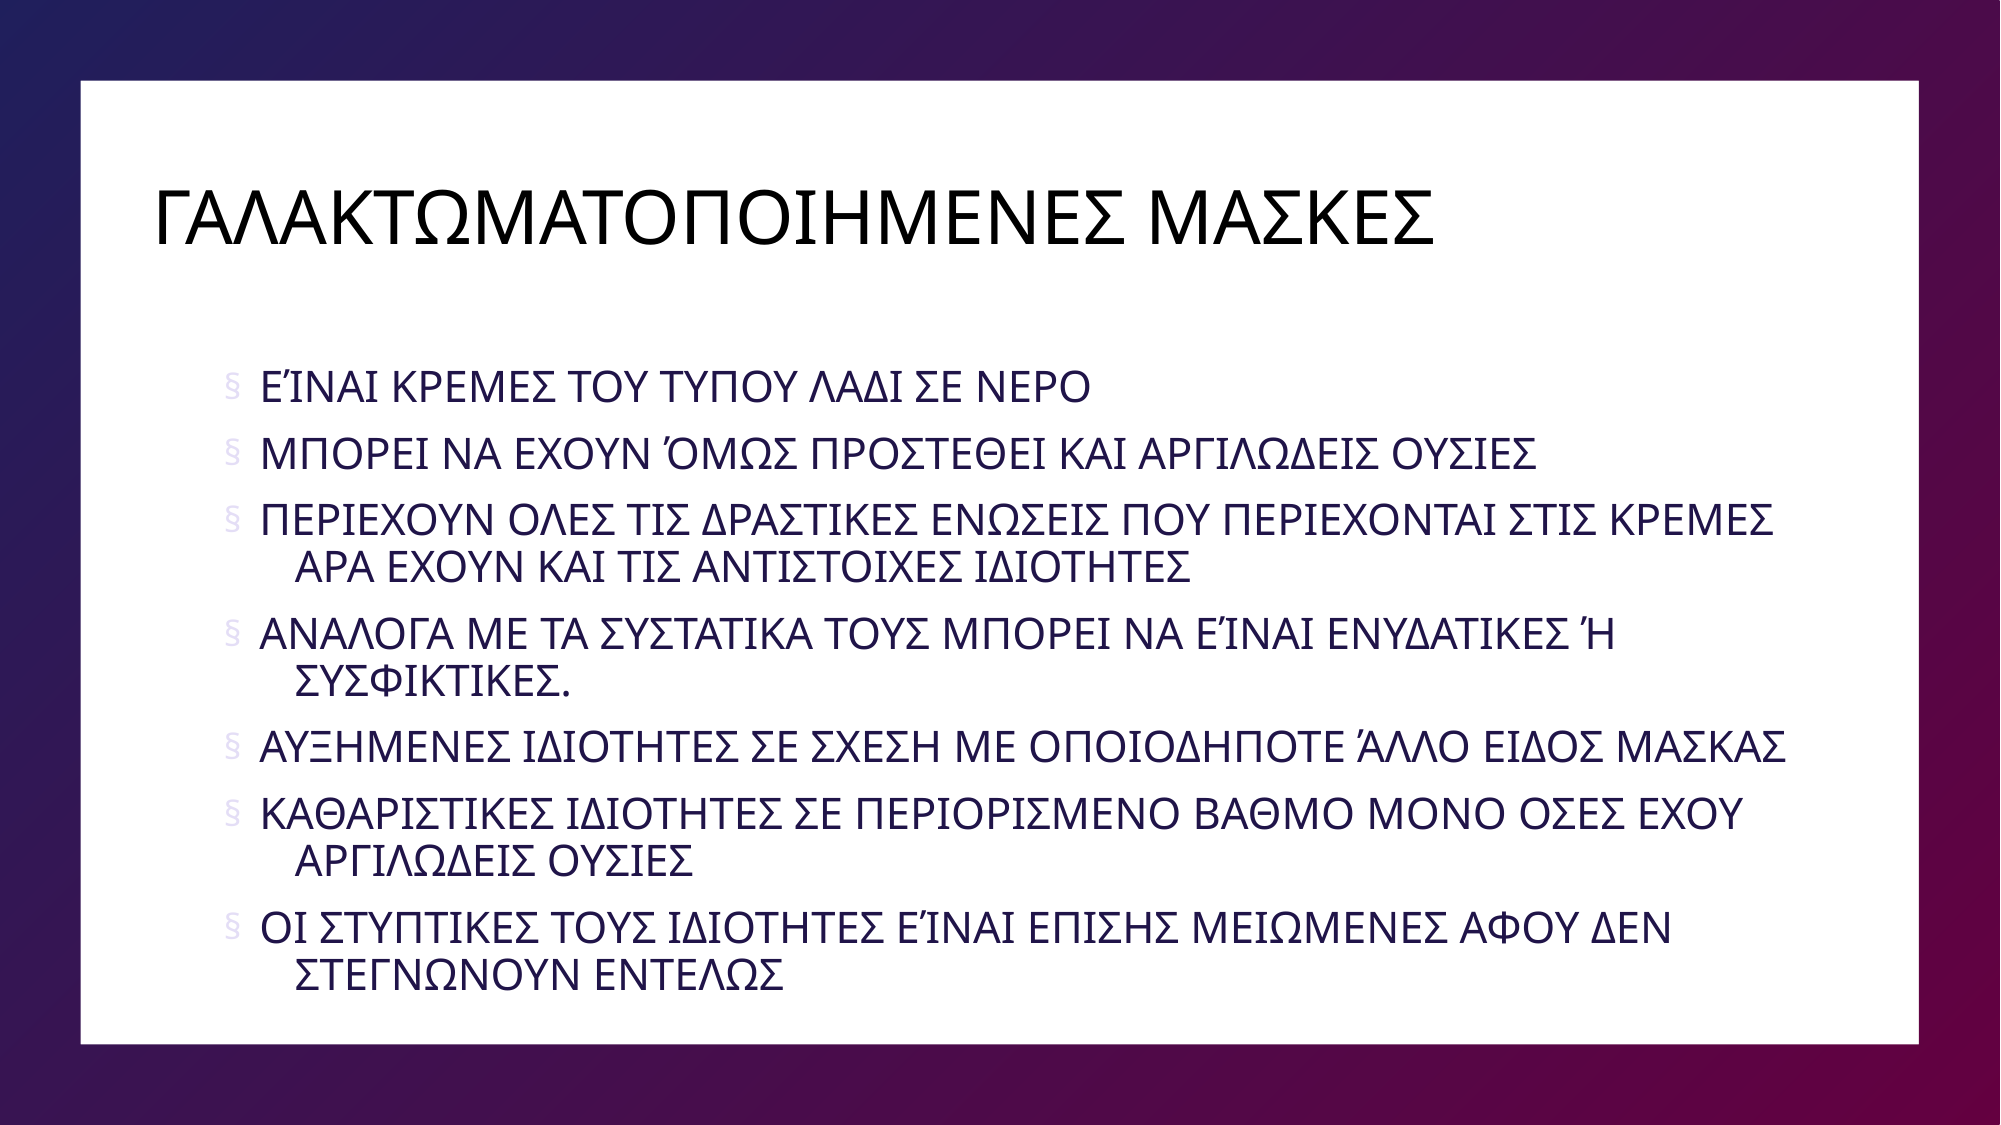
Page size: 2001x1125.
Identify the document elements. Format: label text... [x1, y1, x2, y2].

title ΓΑΛΑΚΤΩΜΑΤΟΠΟΙΗΜΕΝΕΣ ΜΑΣΚΕΣ [137, 111, 1644, 330]
list ΕΊΝΑΙ ΚΡΕΜΕΣ ΤΟΥ ΤΥΠΟΥ ΛΑΔΙ ΣΕ ΝΕΡΟ ΜΠΟΡΕΙ ΝΑ ΕΧΟΥΝ ΌΜΩΣ ΠΡΟΣΤΕΘΕΙ ΚΑΙ ΑΡΓΙΛΩΔΕΙΣ ΟΥΣΙΕΣ ΠΕΡΙΕΧΟΥΝ ΟΛΕΣ ΤΙΣ ΔΡΑΣΤΙΚΕΣ ΕΝΩΣΕΙΣ ΠΟΥ ΠΕΡΙΕΧΟΝΤΑΙ ΣΤΙΣ ΚΡΕΜΕΣ ΑΡΑ ΕΧΟΥΝ ΚΑΙ ΤΙΣ ΑΝΤΙΣΤΟΙΧΕΣ ΙΔΙΟΤΗΤΕΣ ΑΝΑΛΟΓΑ ΜΕ ΤΑ ΣΥΣΤΑΤΙΚΑ ΤΟΥΣ ΜΠΟΡΕΙ ΝΑ ΕΊΝΑΙ ΕΝΥΔΑΤΙΚΕΣ Ή ΣΥΣΦΙΚΤΙΚΕΣ. ΑΥΞΗΜΕΝΕΣ ΙΔΙΟΤΗΤΕΣ ΣΕ ΣΧΕΣΗ ΜΕ ΟΠΟΙΟΔΗΠΟΤΕ ΆΛΛΟ ΕΙΔΟΣ ΜΑΣΚΑΣ ΚΑΘΑΡΙΣΤΙΚΕΣ ΙΔΙΟΤΗΤΕΣ ΣΕ ΠΕΡΙΟΡΙΣΜΕΝΟ ΒΑΘΜΟ ΜΟΝΟ ΟΣΕΣ ΕΧΟΥ ΑΡΓΙΛΩΔΕΙΣ ΟΥΣΙΕΣ ΟΙ ΣΤΥΠΤΙΚΕΣ ΤΟΥΣ ΙΔΙΟΤΗΤΕΣ ΕΊΝΑΙ ΕΠΙΣΗΣ ΜΕΙΩΜΕΝΕΣ ΑΦΟΥ ΔΕΝ ΣΤΕΓΝΩΝΟΥΝ ΕΝΤΕΛΩΣ [137, 357, 1863, 1014]
